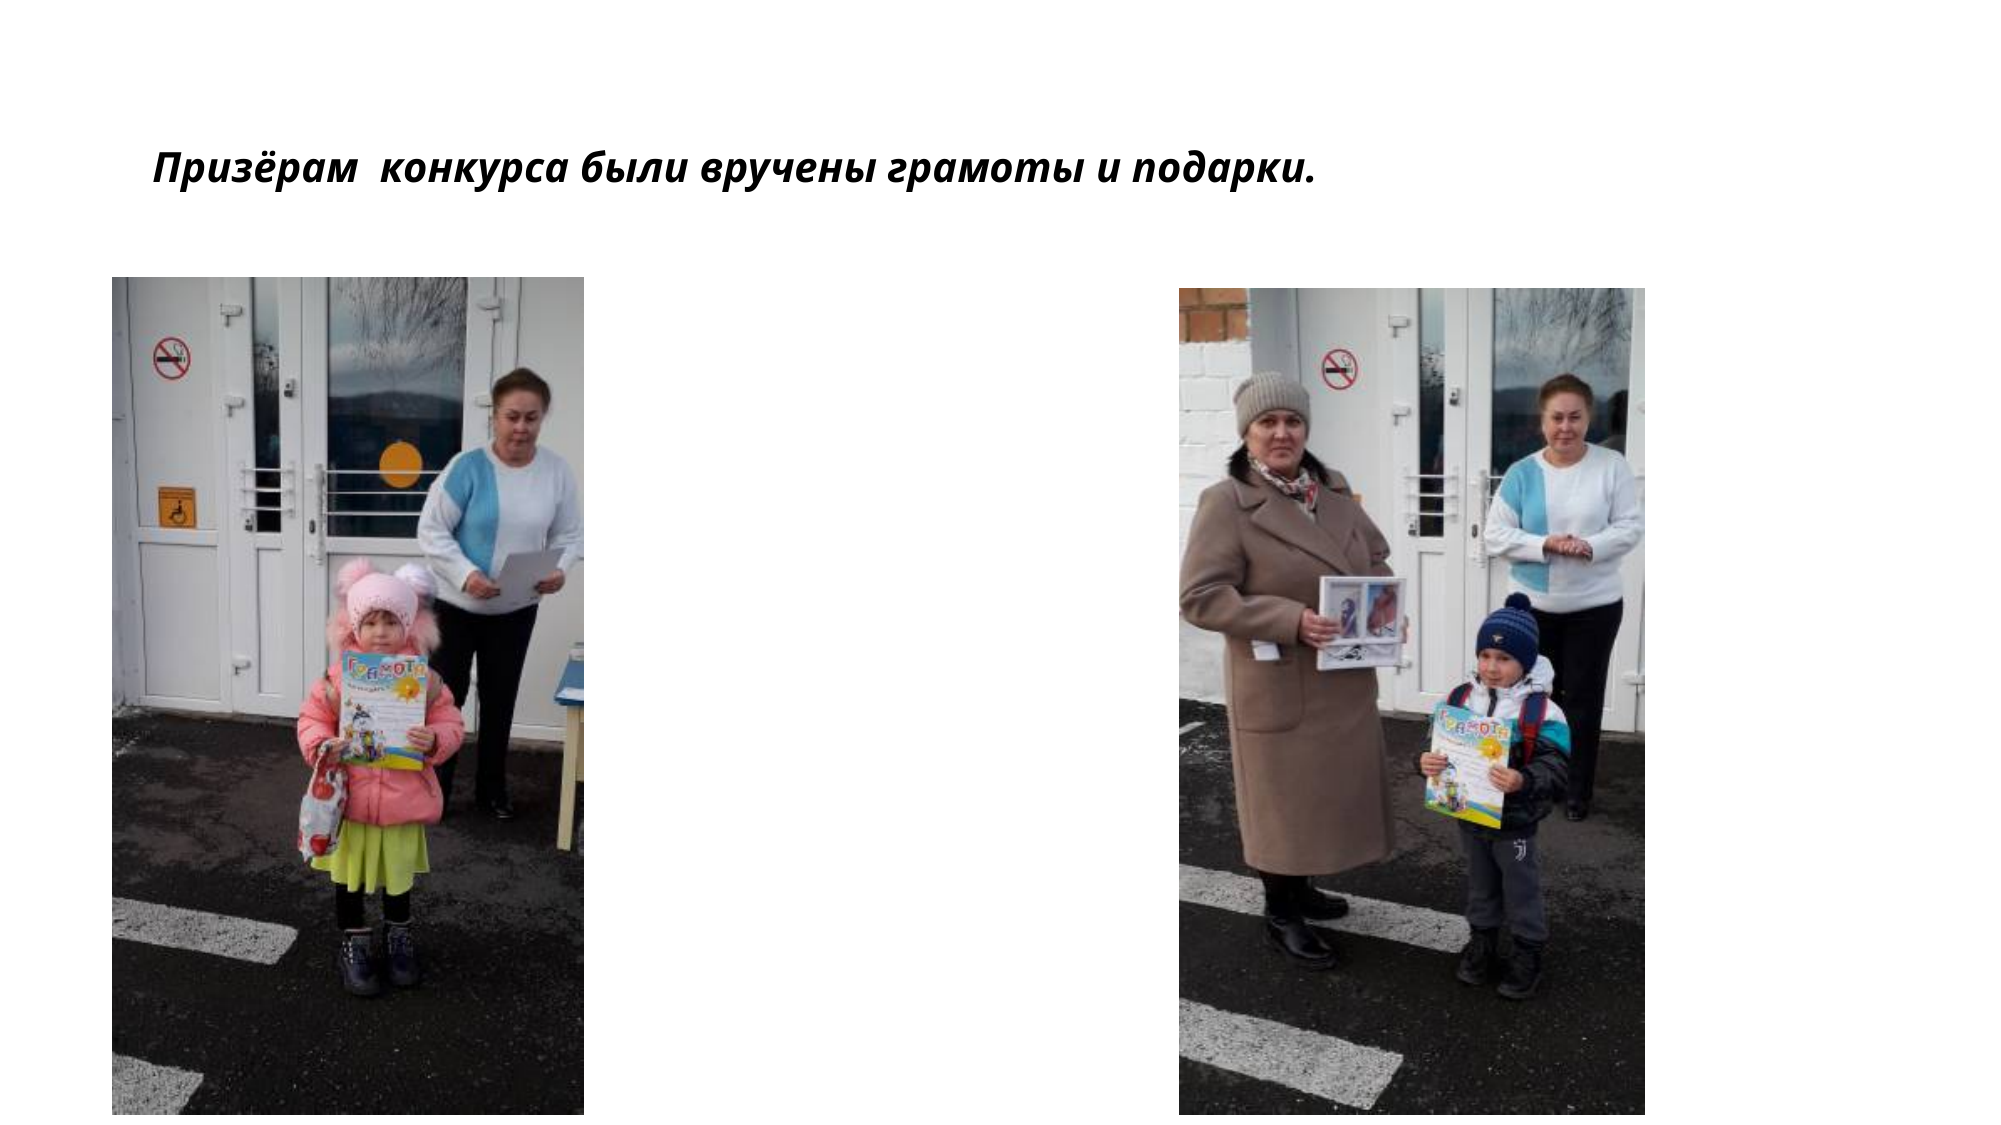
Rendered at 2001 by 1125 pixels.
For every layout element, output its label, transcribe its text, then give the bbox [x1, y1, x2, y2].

picture [1179, 288, 1645, 1115]
picture [112, 277, 584, 1115]
title Призёрам конкурса были вручены грамоты и подарки. [137, 59, 1863, 278]
